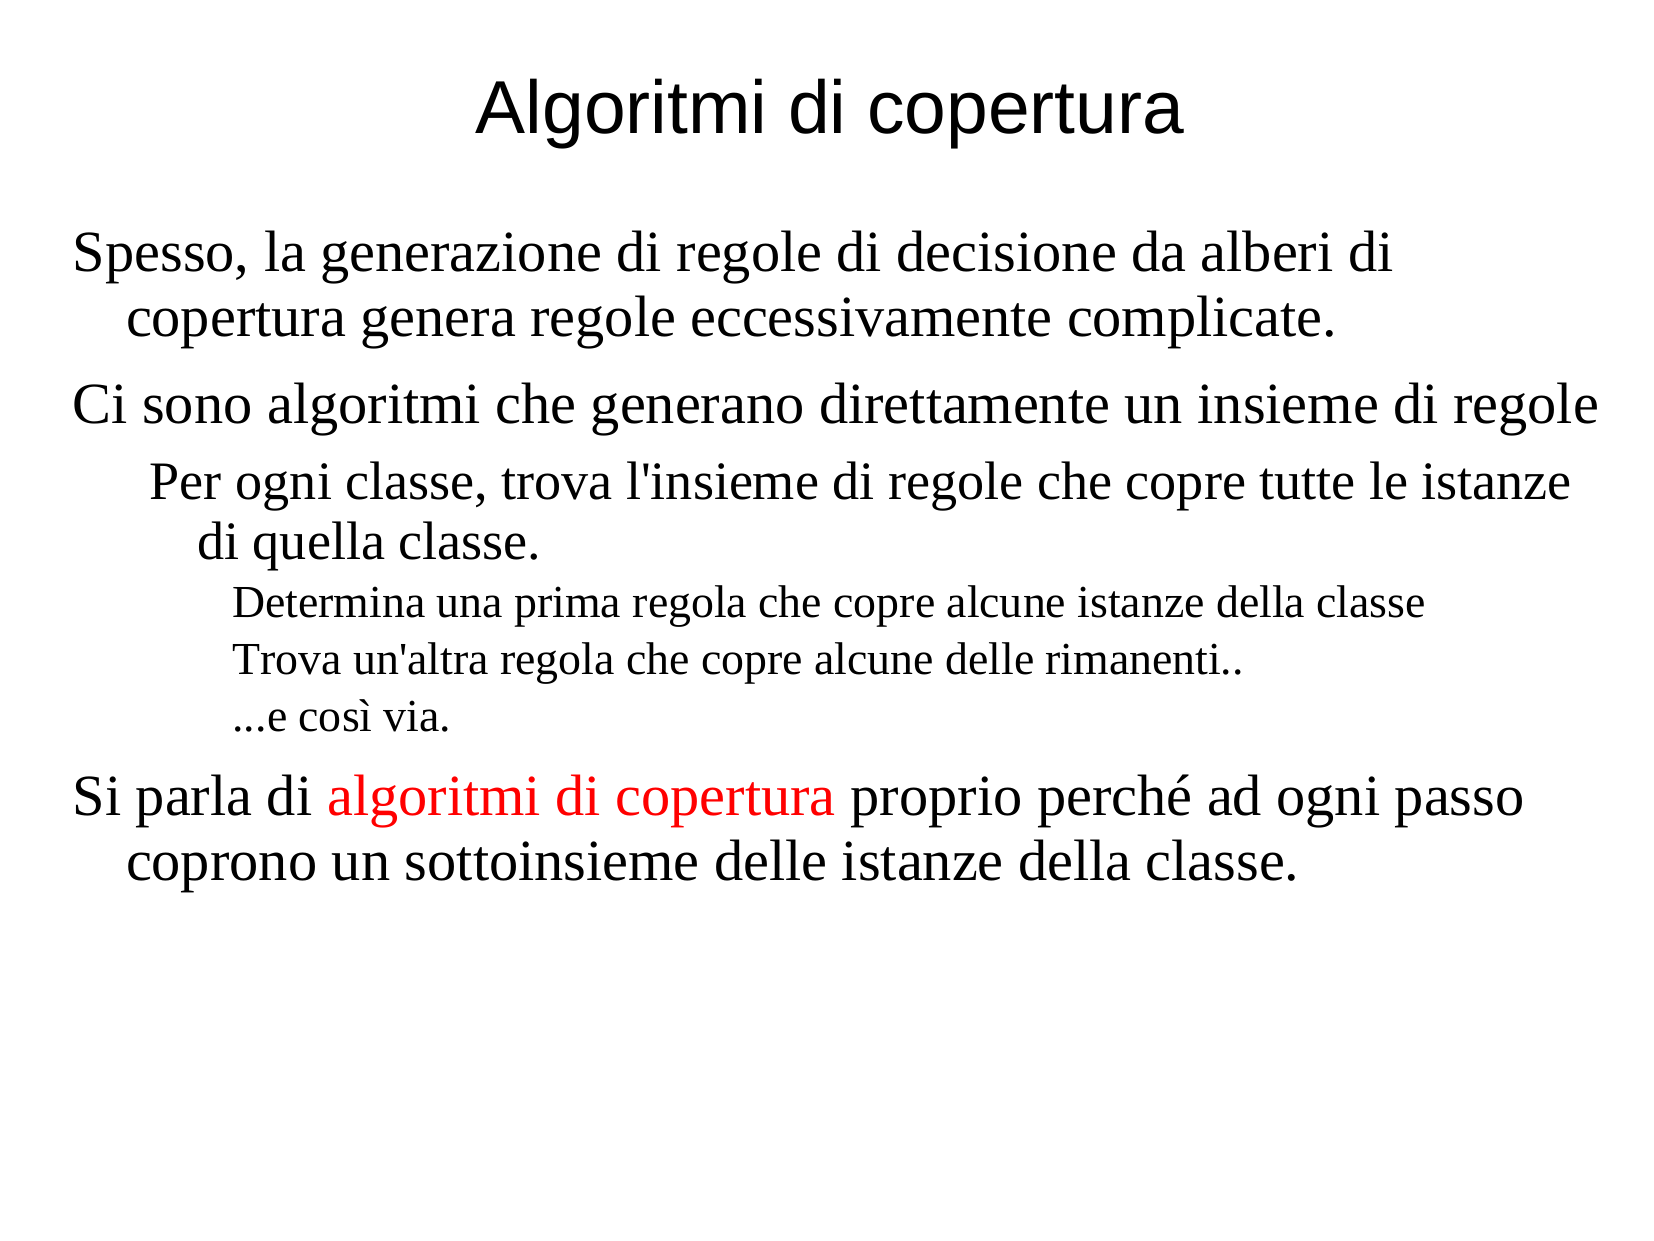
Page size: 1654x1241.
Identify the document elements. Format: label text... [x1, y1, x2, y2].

title Algoritmi di copertura [52, 42, 1608, 173]
list Spesso, la generazione di regole di decisione da alberi di copertura genera regole eccessivamente complicate. Ci sono algoritmi che generano direttamente un insieme di regole Per ogni classe, trova l'insieme di regole che copre tutte le istanze di quella classe. Determina una prima regola che copre alcune istanze della classe Trova un'altra regola che copre alcune delle rimanenti.. ...e così via. Si parla di algoritmi di copertura proprio perché ad ogni passo coprono un sottoinsieme delle istanze della classe. [55, 219, 1605, 1179]
